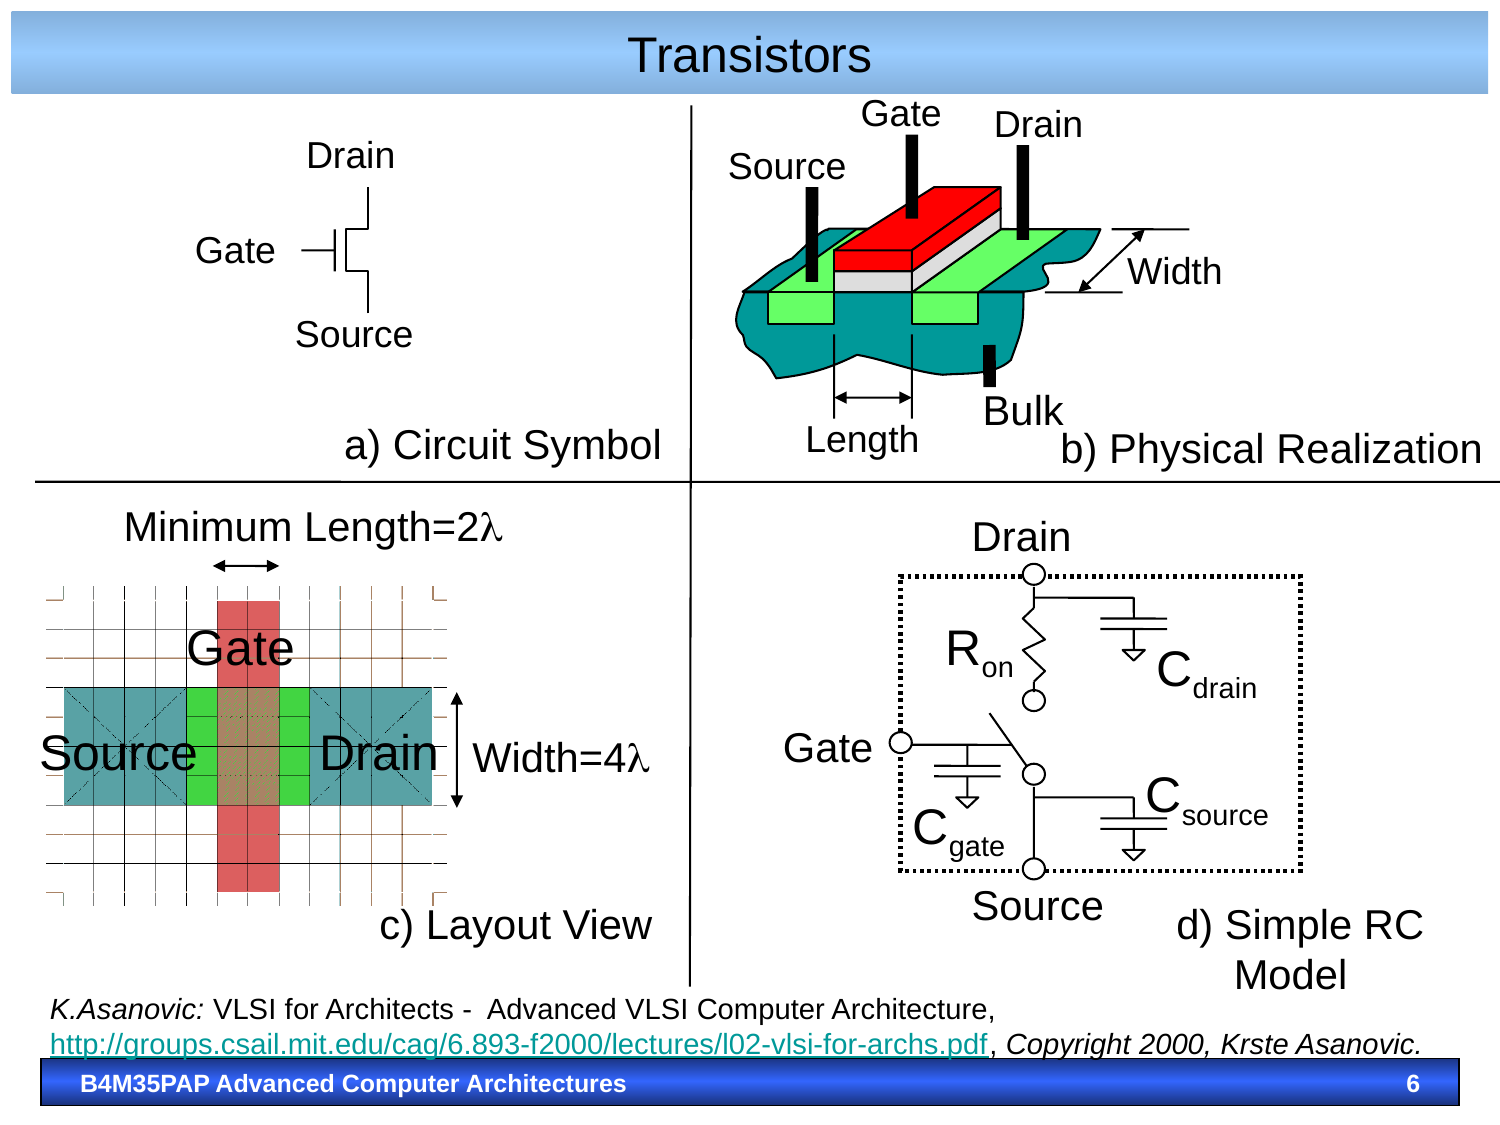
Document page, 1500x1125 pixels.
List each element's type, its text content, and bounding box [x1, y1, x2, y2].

text_box K.Asanovic: VLSI for Architects - Advanced VLSI Computer Architecture, http://groups.csail.mit.edu/cag/6.893-f2000/lectures/l02-vlsi-for-archs.pdf, Copyright 2000, Krste Asanovic. [35, 982, 1500, 1108]
text_box a) Circuit Symbol [329, 410, 678, 475]
text_box Gate [171, 607, 310, 683]
text_box Gate [768, 713, 889, 779]
text_box [736, 187, 1101, 379]
text_box Gate [180, 218, 291, 279]
text_box Minimum Length=2l [108, 492, 518, 558]
text_box Drain [291, 124, 411, 184]
text_box [1022, 763, 1045, 785]
picture [46, 586, 447, 906]
text_box c) Layout View [364, 890, 668, 956]
text_box Length [790, 408, 935, 468]
text_box [1022, 858, 1045, 871]
text_box Gate [845, 81, 957, 142]
text_box [889, 732, 912, 754]
text_box b) Physical Realization [1045, 414, 1499, 480]
text_box [1022, 568, 1045, 585]
text_box Cgate [897, 786, 1021, 870]
text_box Source [24, 713, 213, 788]
text_box Source [956, 871, 1120, 936]
text_box Bulk [967, 376, 1079, 442]
text_box d) Simple RC Model [1161, 890, 1451, 1006]
text_box Source [713, 134, 862, 195]
text_box Drain [979, 92, 1099, 153]
text_box Source [280, 302, 429, 363]
text_box Csource [1131, 755, 1285, 839]
title Transistors [11, 11, 1489, 94]
text_box Drain [304, 713, 454, 788]
text_box Drain [956, 502, 1087, 568]
text_box Width=4l [457, 723, 665, 789]
text_box Ron [930, 607, 1029, 692]
text_box Width [1112, 239, 1238, 300]
text_box Cdrain [1141, 628, 1273, 713]
